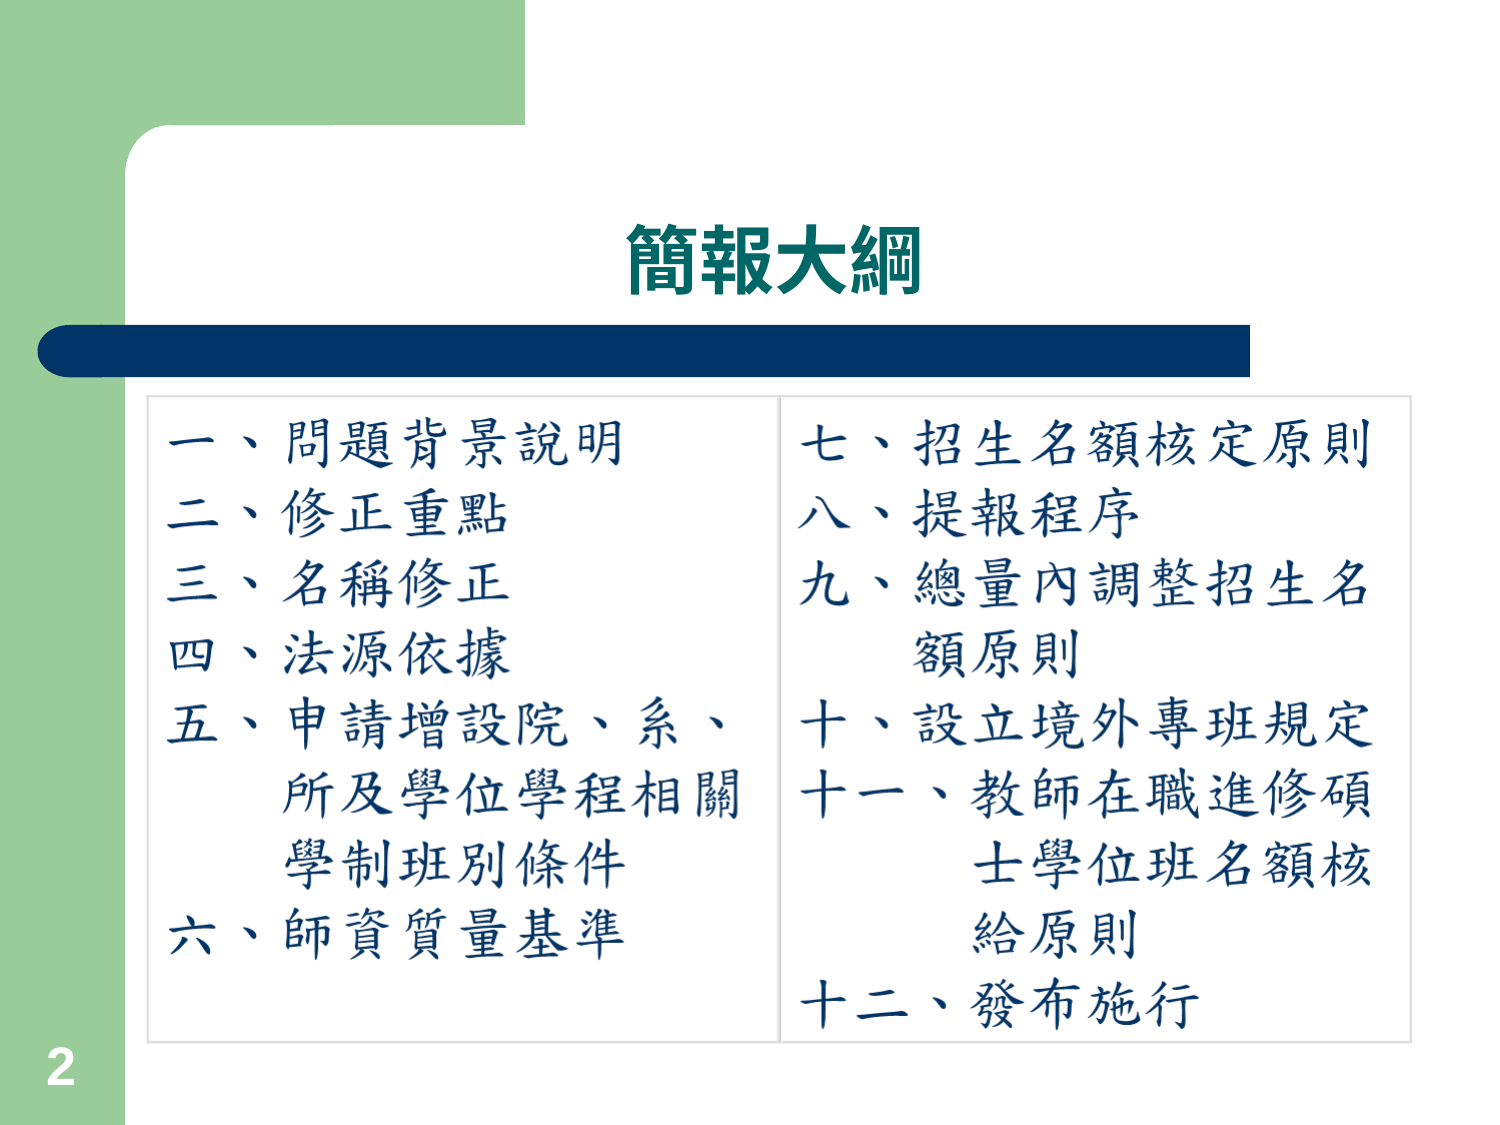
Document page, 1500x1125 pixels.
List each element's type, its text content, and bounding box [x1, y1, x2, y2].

text_box [13, 1023, 111, 1105]
picture [127, 386, 1413, 1070]
title 簡報大綱 [125, 125, 1426, 313]
